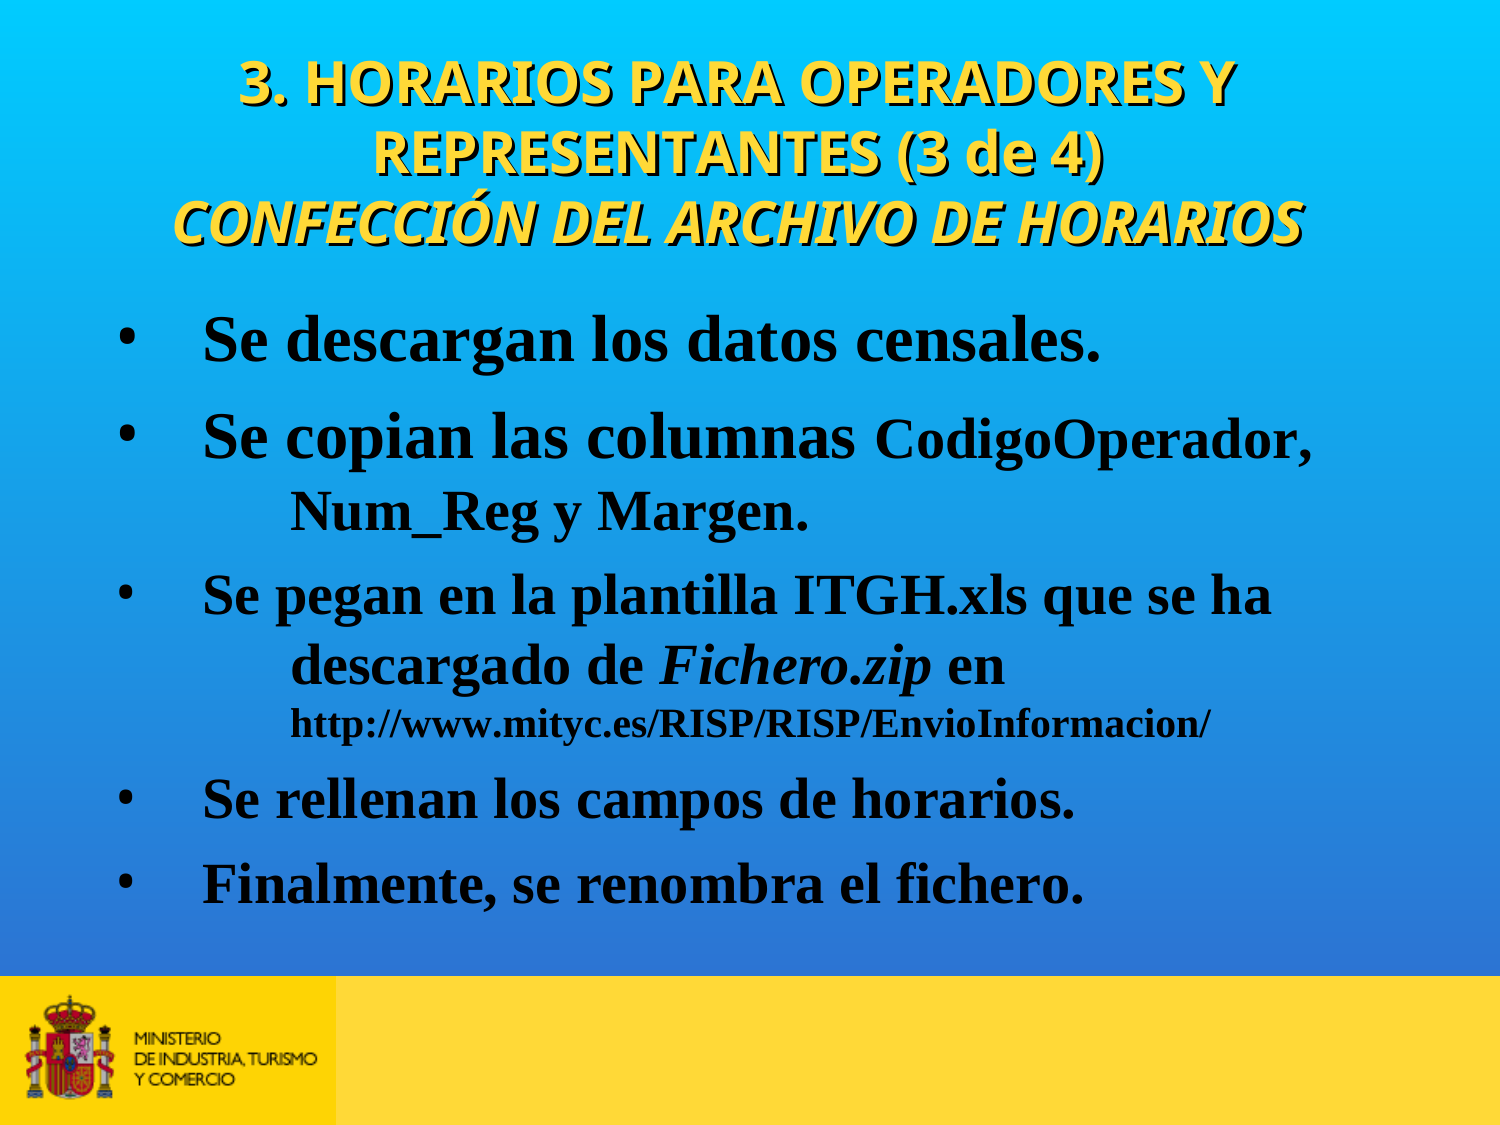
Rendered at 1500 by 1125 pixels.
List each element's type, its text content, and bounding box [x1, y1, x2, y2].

title 3. HORARIOS PARA OPERADORES Y REPRESENTANTES (3 de 4) CONFECCIÓN DEL ARCHIVO DE HORARIOS [99, 37, 1375, 225]
list Se descargan los datos censales. Se copian las columnas CodigoOperador, Num_Reg y Margen. Se pegan en la plantilla ITGH.xls que se ha descargado de Fichero.zip en http://www.mityc.es/RISP/RISP/EnvioInformacion/ Se rellenan los campos de horarios. Finalmente, se renombra el fichero. [99, 287, 1375, 929]
